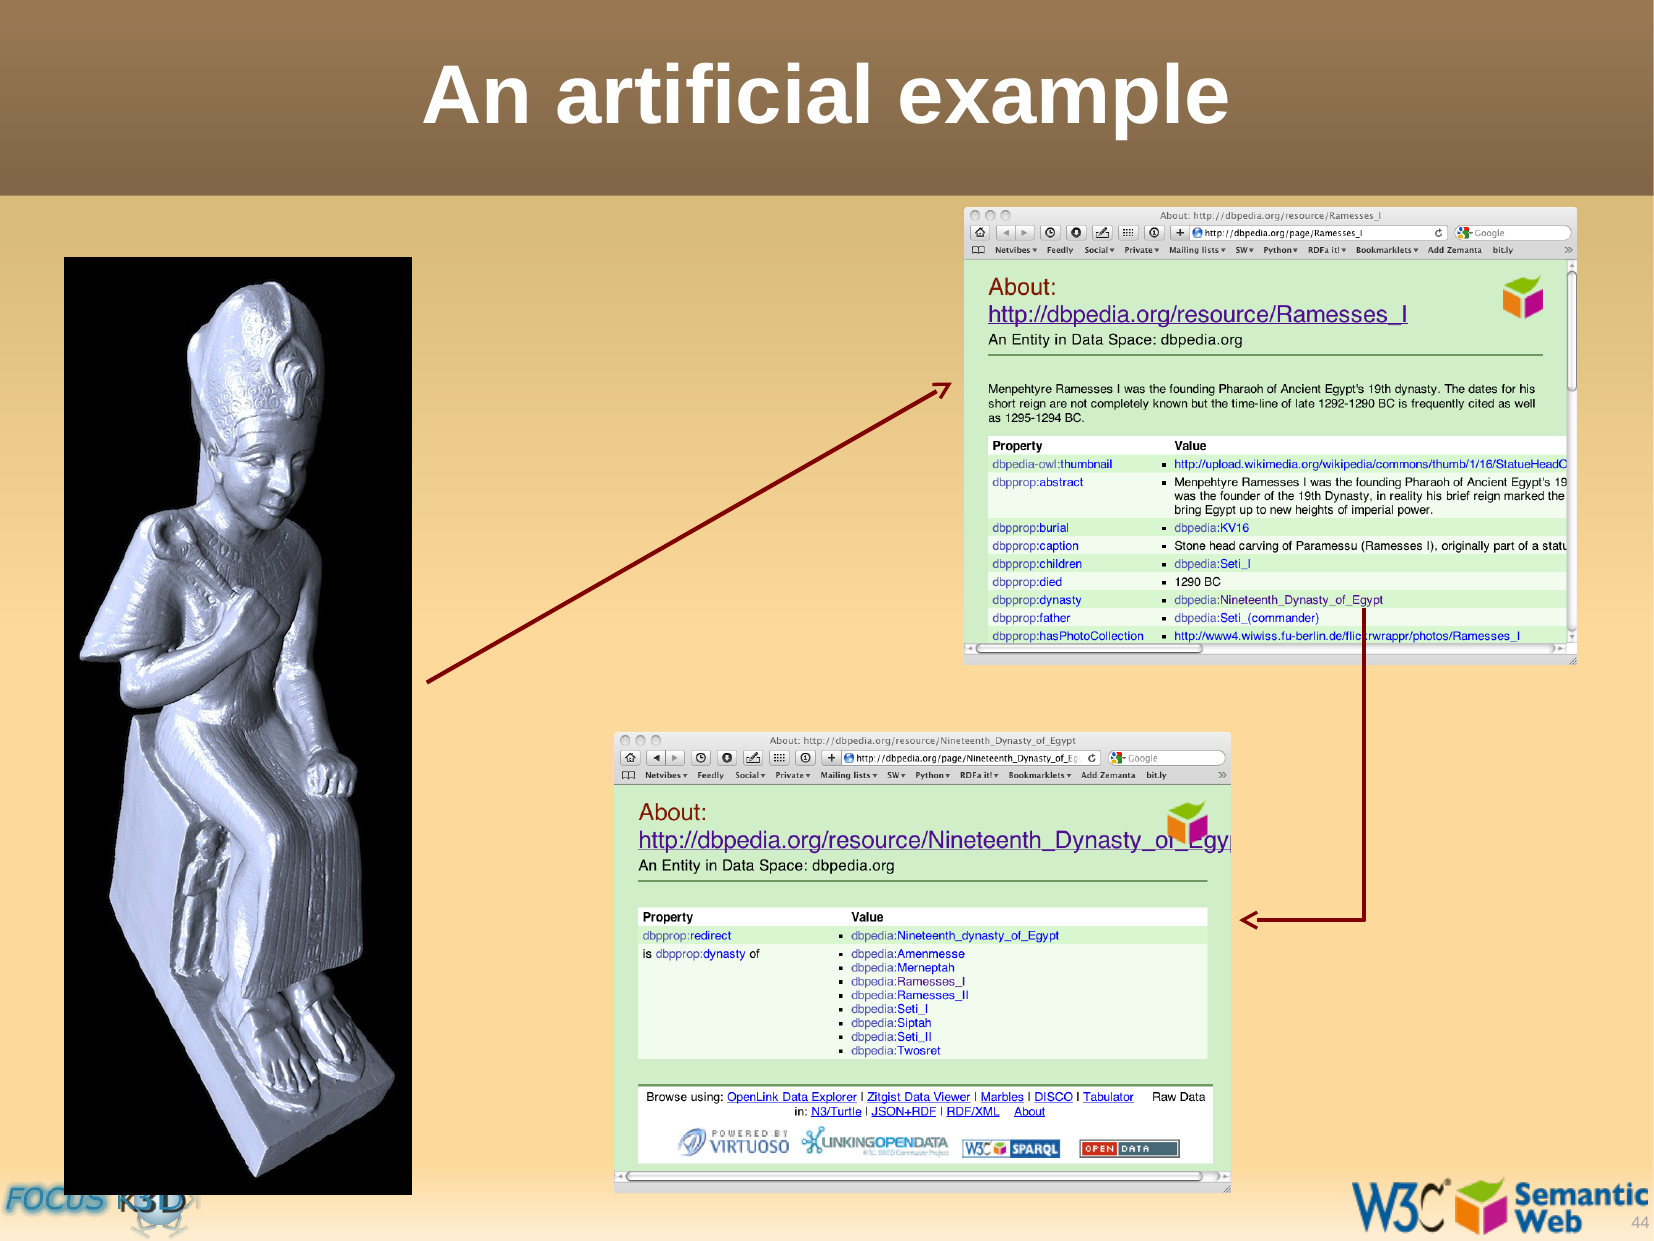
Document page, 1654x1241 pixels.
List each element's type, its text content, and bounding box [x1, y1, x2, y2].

title An artificial example [0, 0, 1654, 196]
picture [0, 196, 1654, 1241]
